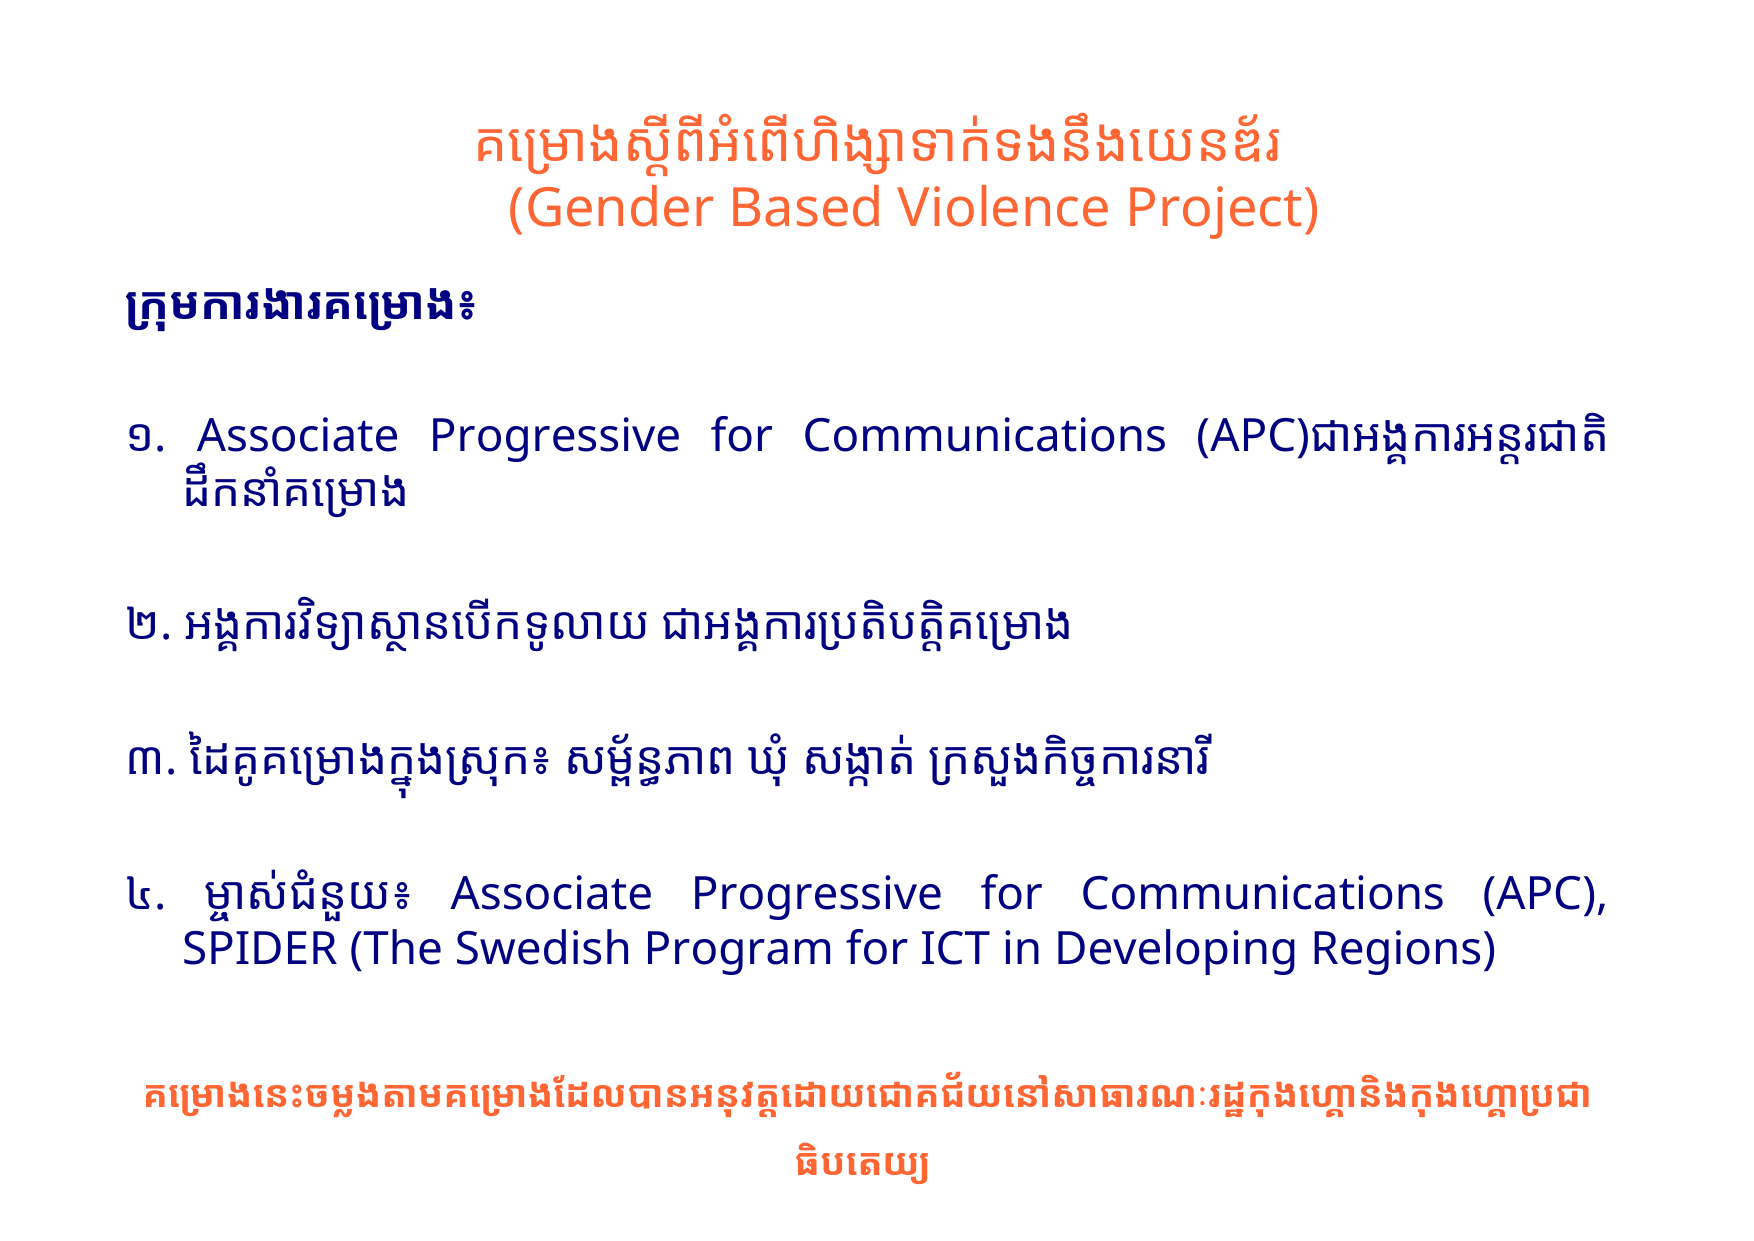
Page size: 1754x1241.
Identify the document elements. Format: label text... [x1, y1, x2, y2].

list ក្រុម​ការងារ​គម្រោង៖ ១. Associate Progressive for Communications (APC)ជា​អង្គការ​អន្តរជាតិ​ដឹកនាំ​គម្រោង ២. អង្គការ​វិទ្យាស្ថាន​បើក​ទូលាយ ជា​អង្គការ​ប្រតិបត្តិ​គម្រោង ៣. ដៃគូ​គម្រោង​ក្នុងស្រុក៖ សម្ព័ន្ធ​ភាព ឃុំ សង្កាត់ ក្រសួង​កិច្ចការ​នារី ៤. ម្ចាស់​ជំនួយ៖ Associate Progressive for Communications (APC), SPIDER (The Swedish Program for ICT in Developing Regions) គម្រោង​នេះ​ចម្លង​តាម​គម្រោង​ដែល​បានអនុវត្តដោយ​ជោគជ័យ​នៅ​សាធារណៈ​រដ្ឋ​កុងហ្គោ​និង​កុងហ្គោប្រជាធិប​តេយ្យ [110, 265, 1625, 1241]
title គម្រោង​ស្ដី​ពី​អំពើ​ហិង្សា​ទាក់ទង​នឹង​យេនឌ័រ (Gender Based Violence Project) [140, 99, 1614, 265]
